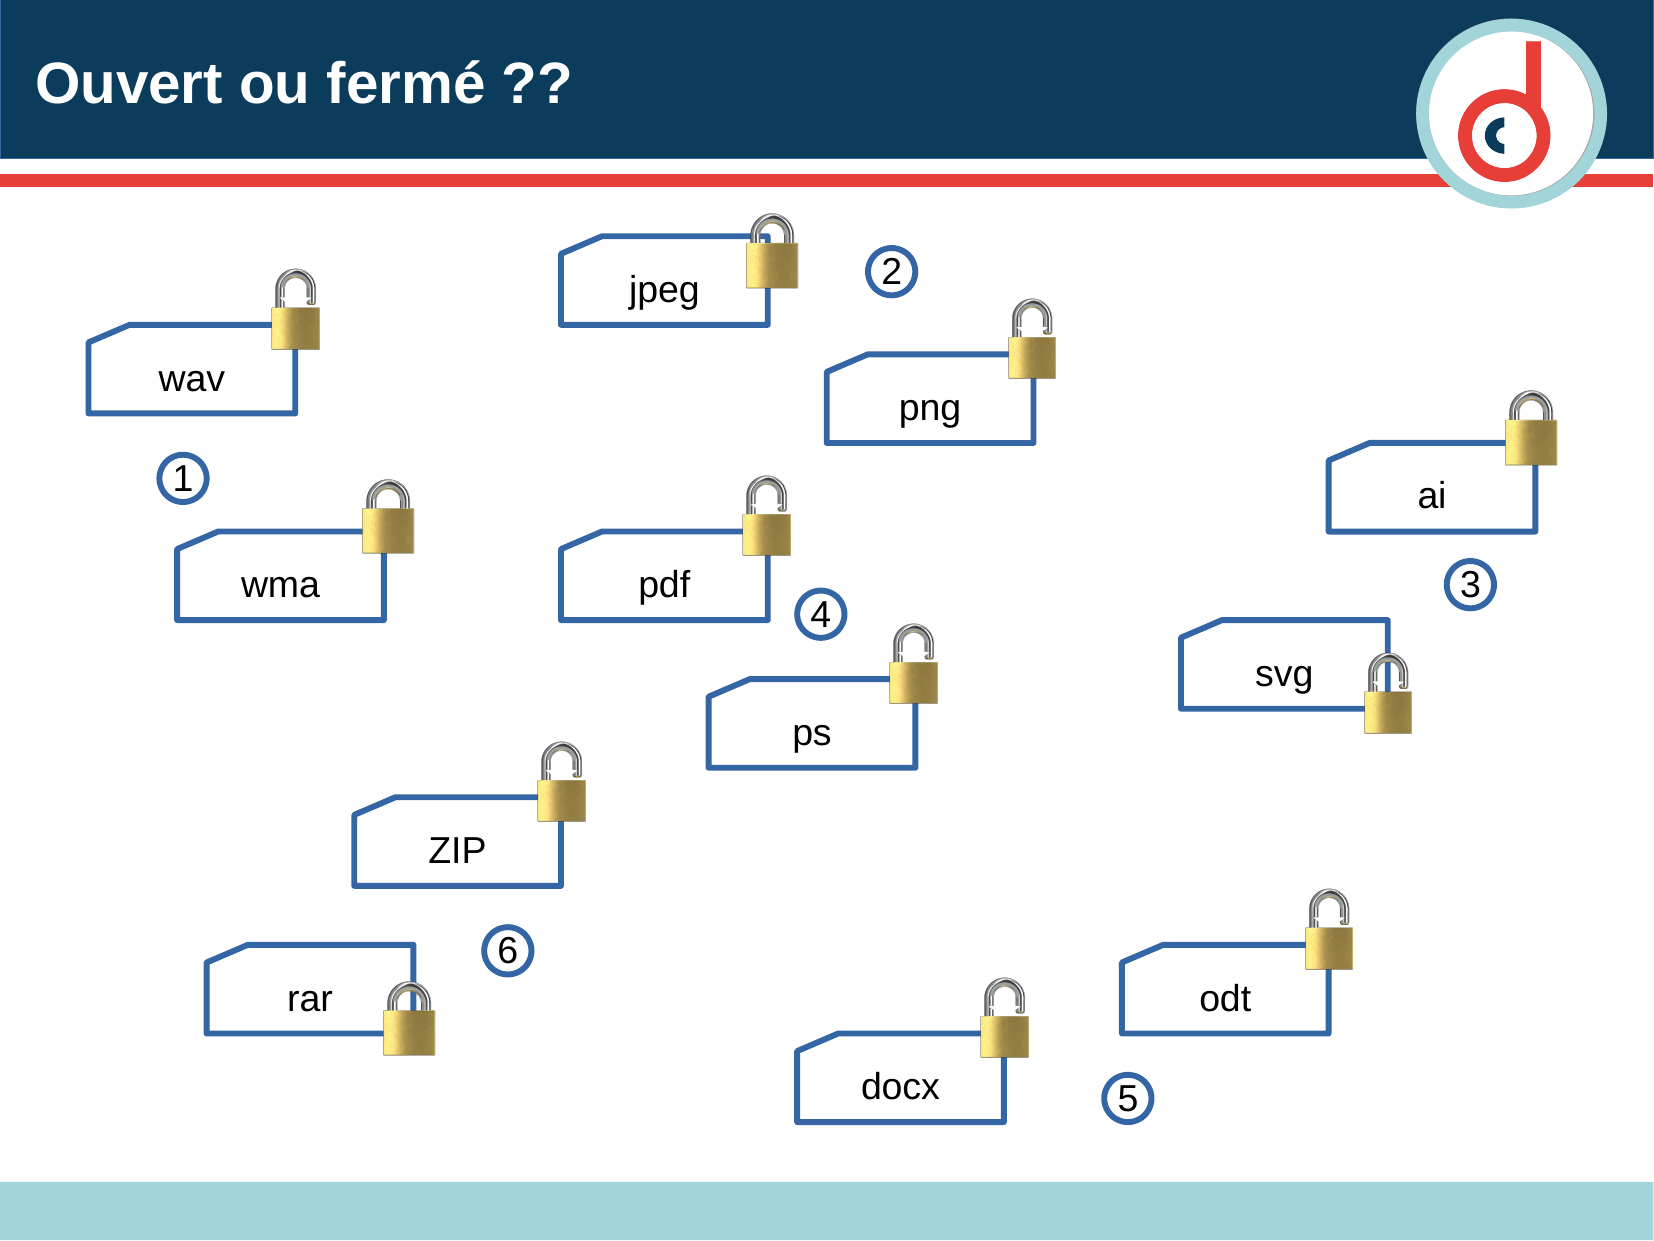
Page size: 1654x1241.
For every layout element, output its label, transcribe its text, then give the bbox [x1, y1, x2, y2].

title Ouvert ou fermé ?? [35, 11, 1429, 159]
text_box 6 [484, 927, 532, 975]
picture [883, 620, 945, 709]
text_box pdf [560, 531, 768, 621]
text_box jpeg [560, 236, 768, 325]
text_box ps [708, 679, 916, 768]
text_box odt [1121, 944, 1329, 1034]
text_box png [826, 354, 1034, 443]
picture [354, 472, 422, 562]
text_box 5 [1104, 1074, 1152, 1123]
text_box 1 [159, 454, 207, 503]
text_box rar [206, 944, 414, 1034]
picture [1358, 649, 1419, 739]
text_box docx [797, 1033, 1004, 1123]
picture [531, 738, 593, 827]
text_box svg [1180, 620, 1388, 709]
picture [265, 265, 327, 355]
text_box ai [1328, 442, 1536, 532]
picture [1002, 295, 1063, 384]
picture [738, 206, 806, 296]
text_box ZIP [354, 797, 562, 886]
picture [1299, 885, 1360, 975]
picture [1497, 383, 1565, 473]
text_box 3 [1446, 561, 1495, 609]
text_box wav [88, 324, 296, 414]
text_box 4 [797, 590, 845, 638]
text_box wma [177, 531, 384, 621]
text_box 2 [867, 248, 916, 296]
picture [974, 974, 1036, 1063]
picture [736, 472, 798, 562]
picture [375, 974, 443, 1063]
